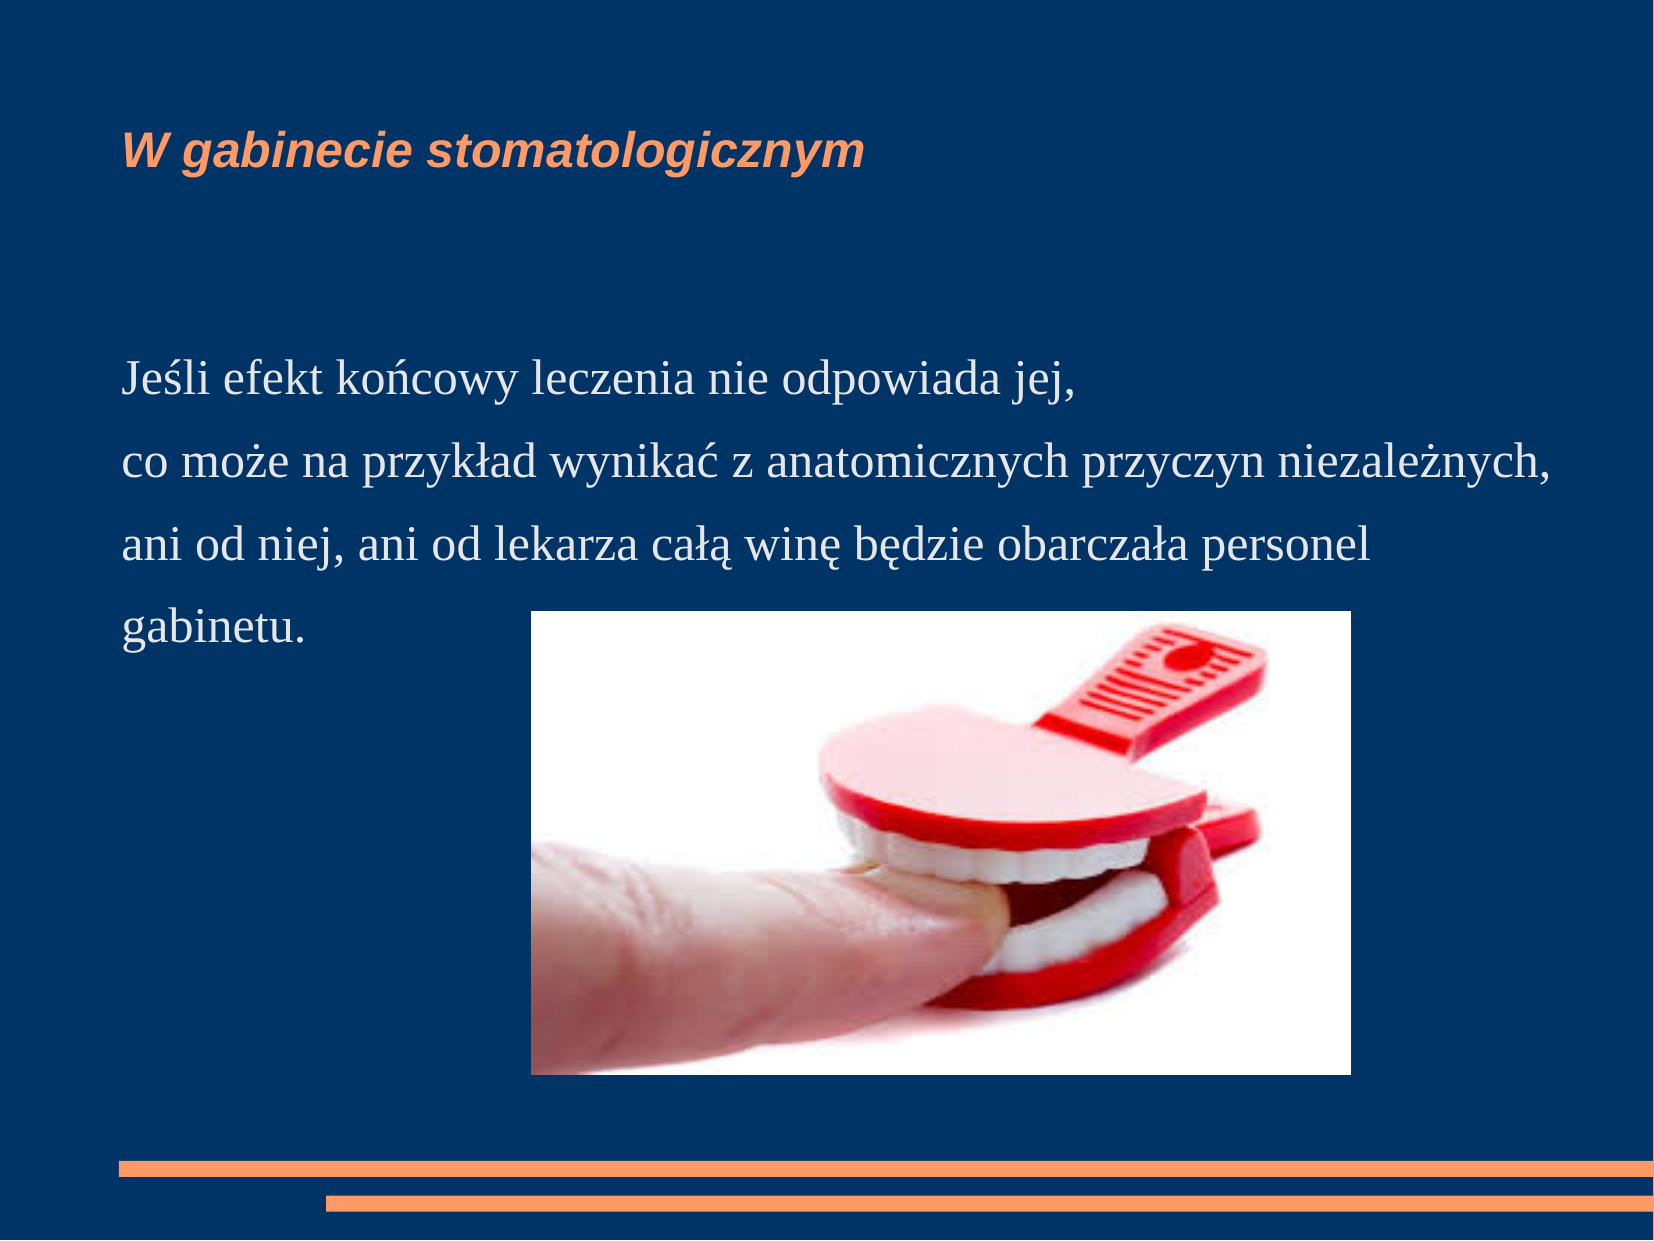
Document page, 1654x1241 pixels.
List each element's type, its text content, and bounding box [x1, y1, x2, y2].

picture [531, 611, 1351, 1075]
list Jeśli efekt końcowy leczenia nie odpowiada jej, co może na przykład wynikać z anatomicznych przyczyn niezależnych, ani od niej, ani od lekarza całą winę będzie obarczała personel gabinetu. [121, 322, 1561, 1132]
title W gabinecie stomatologicznym [121, 46, 1534, 254]
